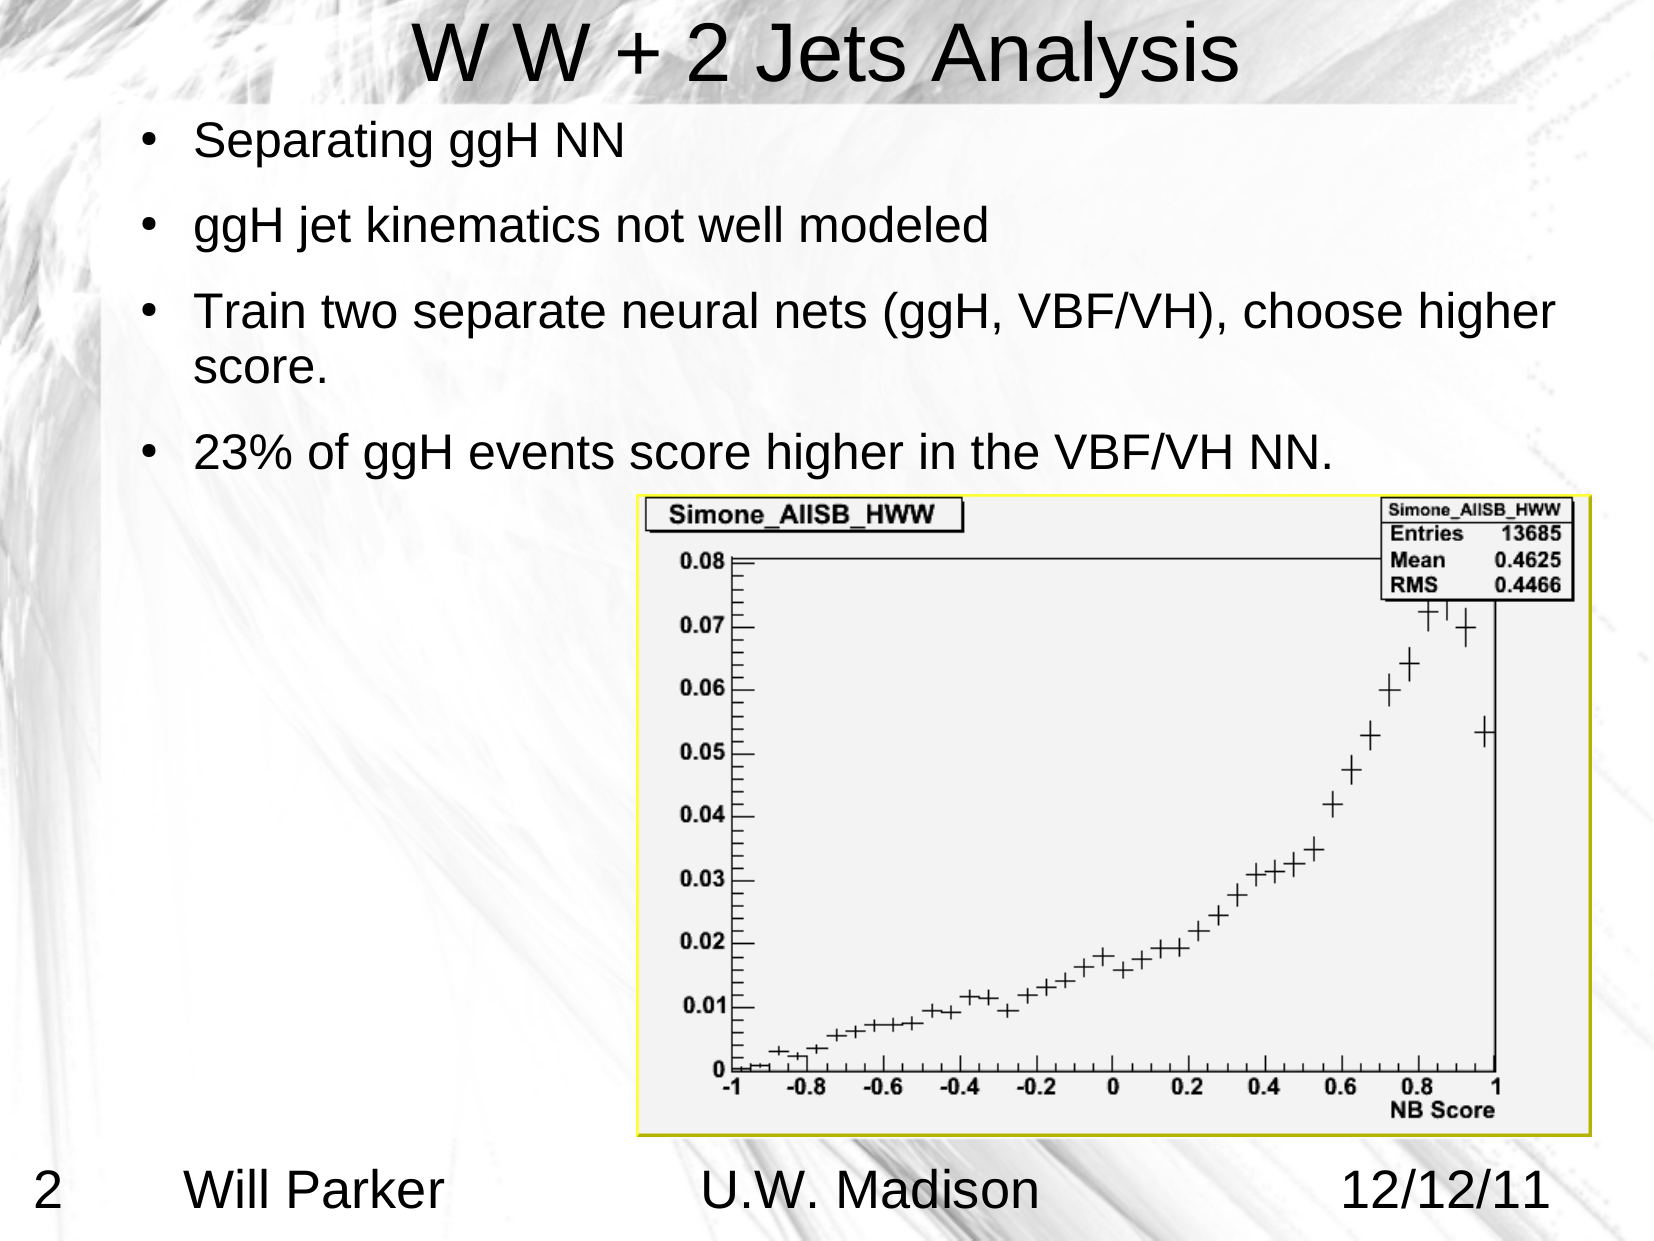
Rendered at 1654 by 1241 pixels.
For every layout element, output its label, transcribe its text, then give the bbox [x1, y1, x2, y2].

list Will Parker U.W. Madison 12/12/11 [113, 1159, 1566, 1241]
picture [0, 137, 1654, 1241]
title W W + 2 Jets Analysis [0, 0, 1654, 137]
list Separating ggH NN ggH jet kinematics not well modeled Train two separate neural nets (ggH, VBF/VH), choose higher score. 23% of ggH events score higher in the VBF/VH NN. [122, 112, 1576, 788]
list 2 [0, 1159, 113, 1241]
